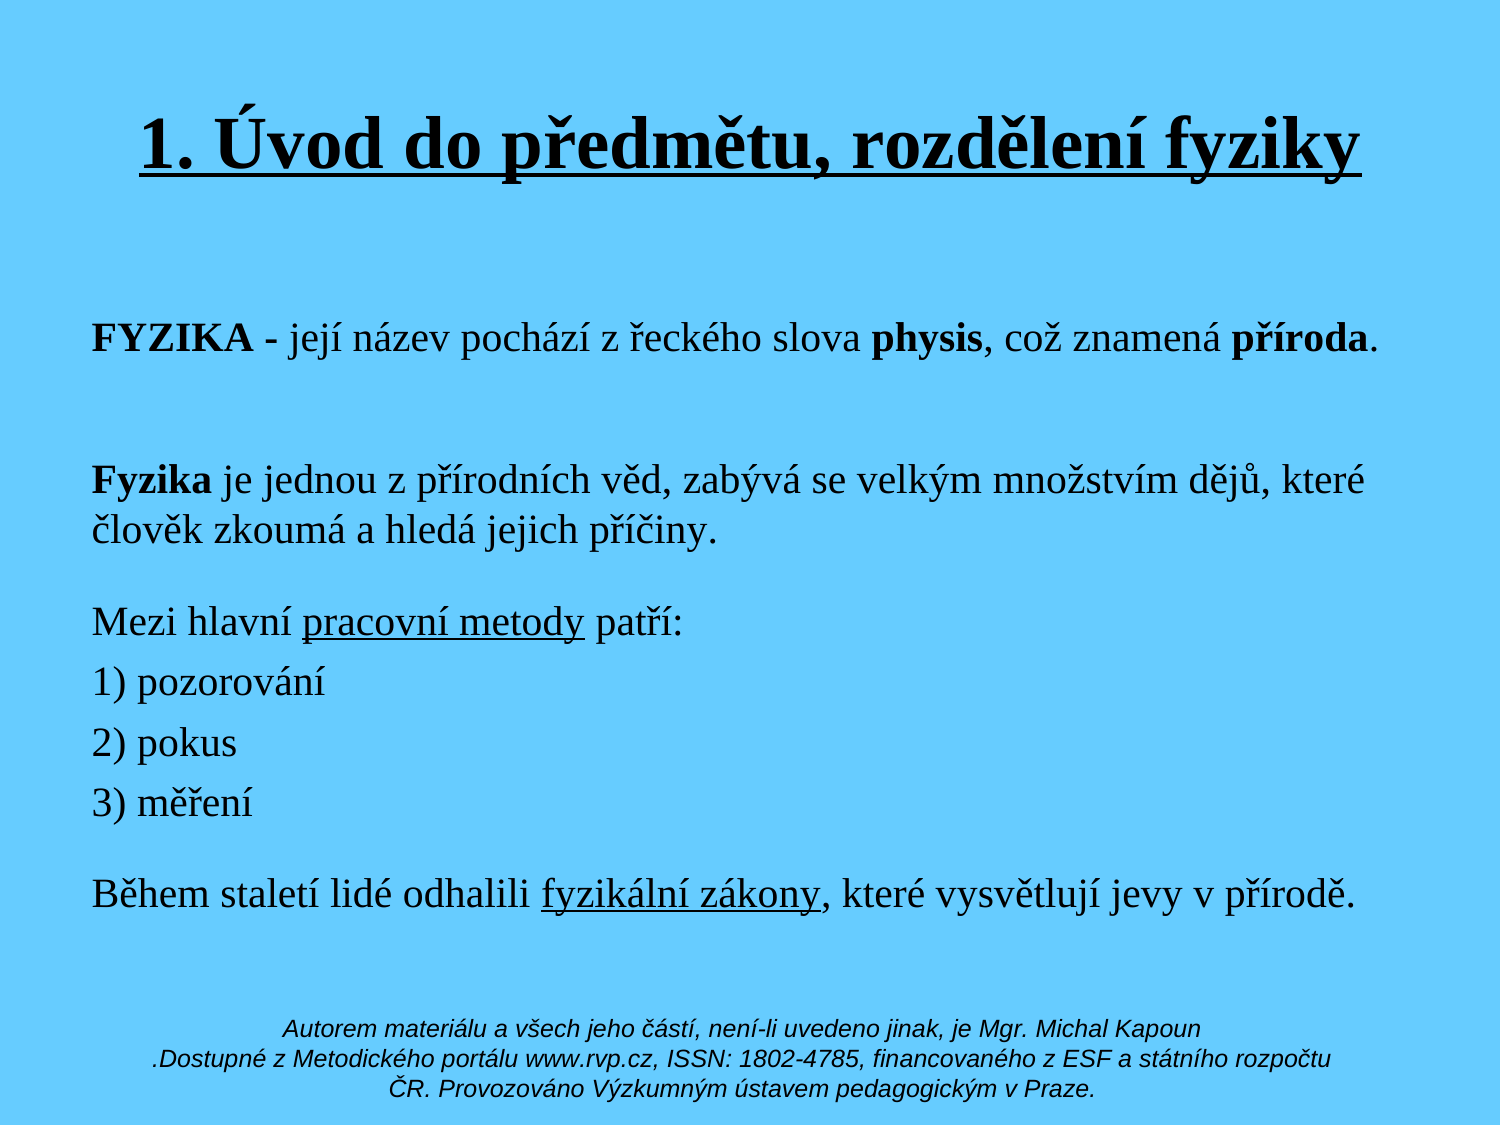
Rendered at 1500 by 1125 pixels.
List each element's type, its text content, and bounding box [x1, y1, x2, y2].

title 1. Úvod do předmětu, rozdělení fyziky [75, 45, 1426, 233]
text_box Mezi hlavní pracovní metody patří: 1) pozorování 2) pokus 3) měření [76, 586, 1424, 835]
text_box Fyzika je jednou z přírodních věd, zabývá se velkým množstvím dějů, které člověk zkoumá a hledá jejich příčiny. [76, 444, 1424, 567]
text_box Autorem materiálu a všech jeho částí, není-li uvedeno jinak, je Mgr. Michal Kapoun .Dostupné z Metodického portálu www.rvp.cz, ISSN: 1802-4785, financovaného z ESF a státního rozpočtu ČR. Provozováno Výzkumným ústavem pedagogickým v Praze. [122, 1011, 1365, 1103]
text_box Během staletí lidé odhalili fyzikální zákony, které vysvětlují jevy v přírodě. [76, 857, 1424, 977]
text_box FYZIKA - její název pochází z řeckého slova physis, což znamená příroda. [76, 302, 1424, 433]
